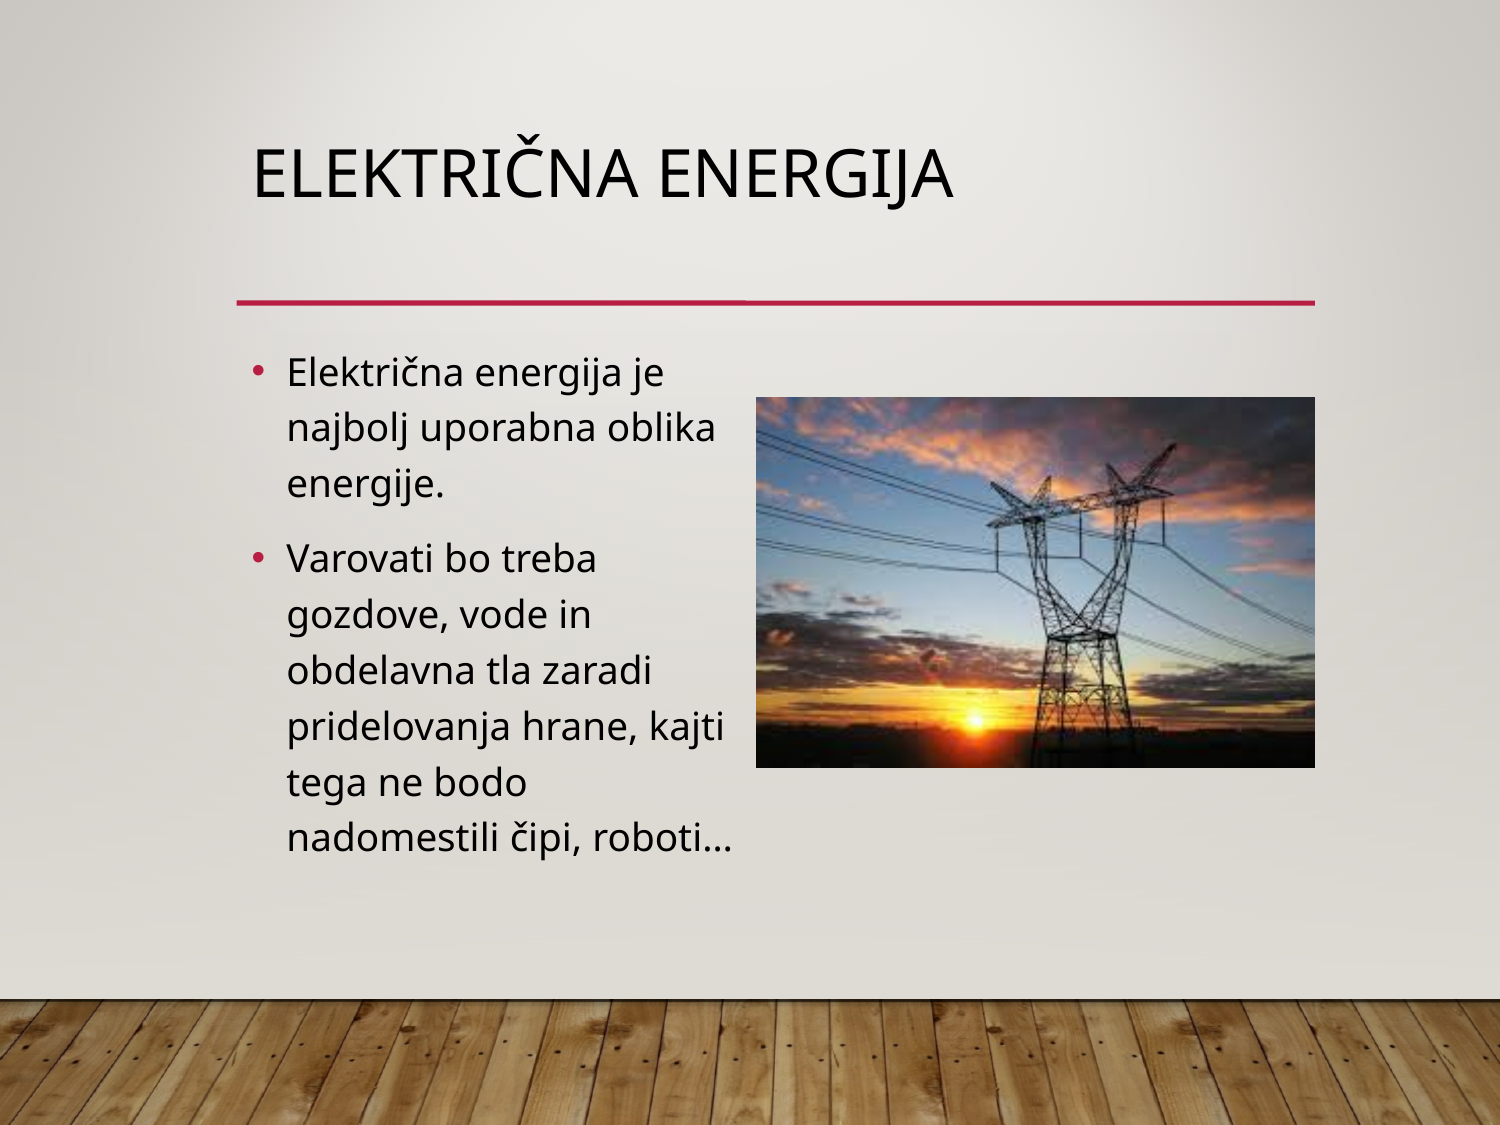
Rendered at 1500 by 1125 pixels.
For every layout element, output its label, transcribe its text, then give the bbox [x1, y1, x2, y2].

picture [0, 999, 1500, 1125]
list Električna energija je najbolj uporabna oblika energije. Varovati bo treba gozdove, vode in obdelavna tla zaradi pridelovanja hrane, kajti tega ne bodo nadomestili čipi, roboti… [236, 330, 750, 895]
title Električna energija [236, 132, 1315, 306]
picture [756, 397, 1315, 768]
picture [0, 0, 1500, 395]
